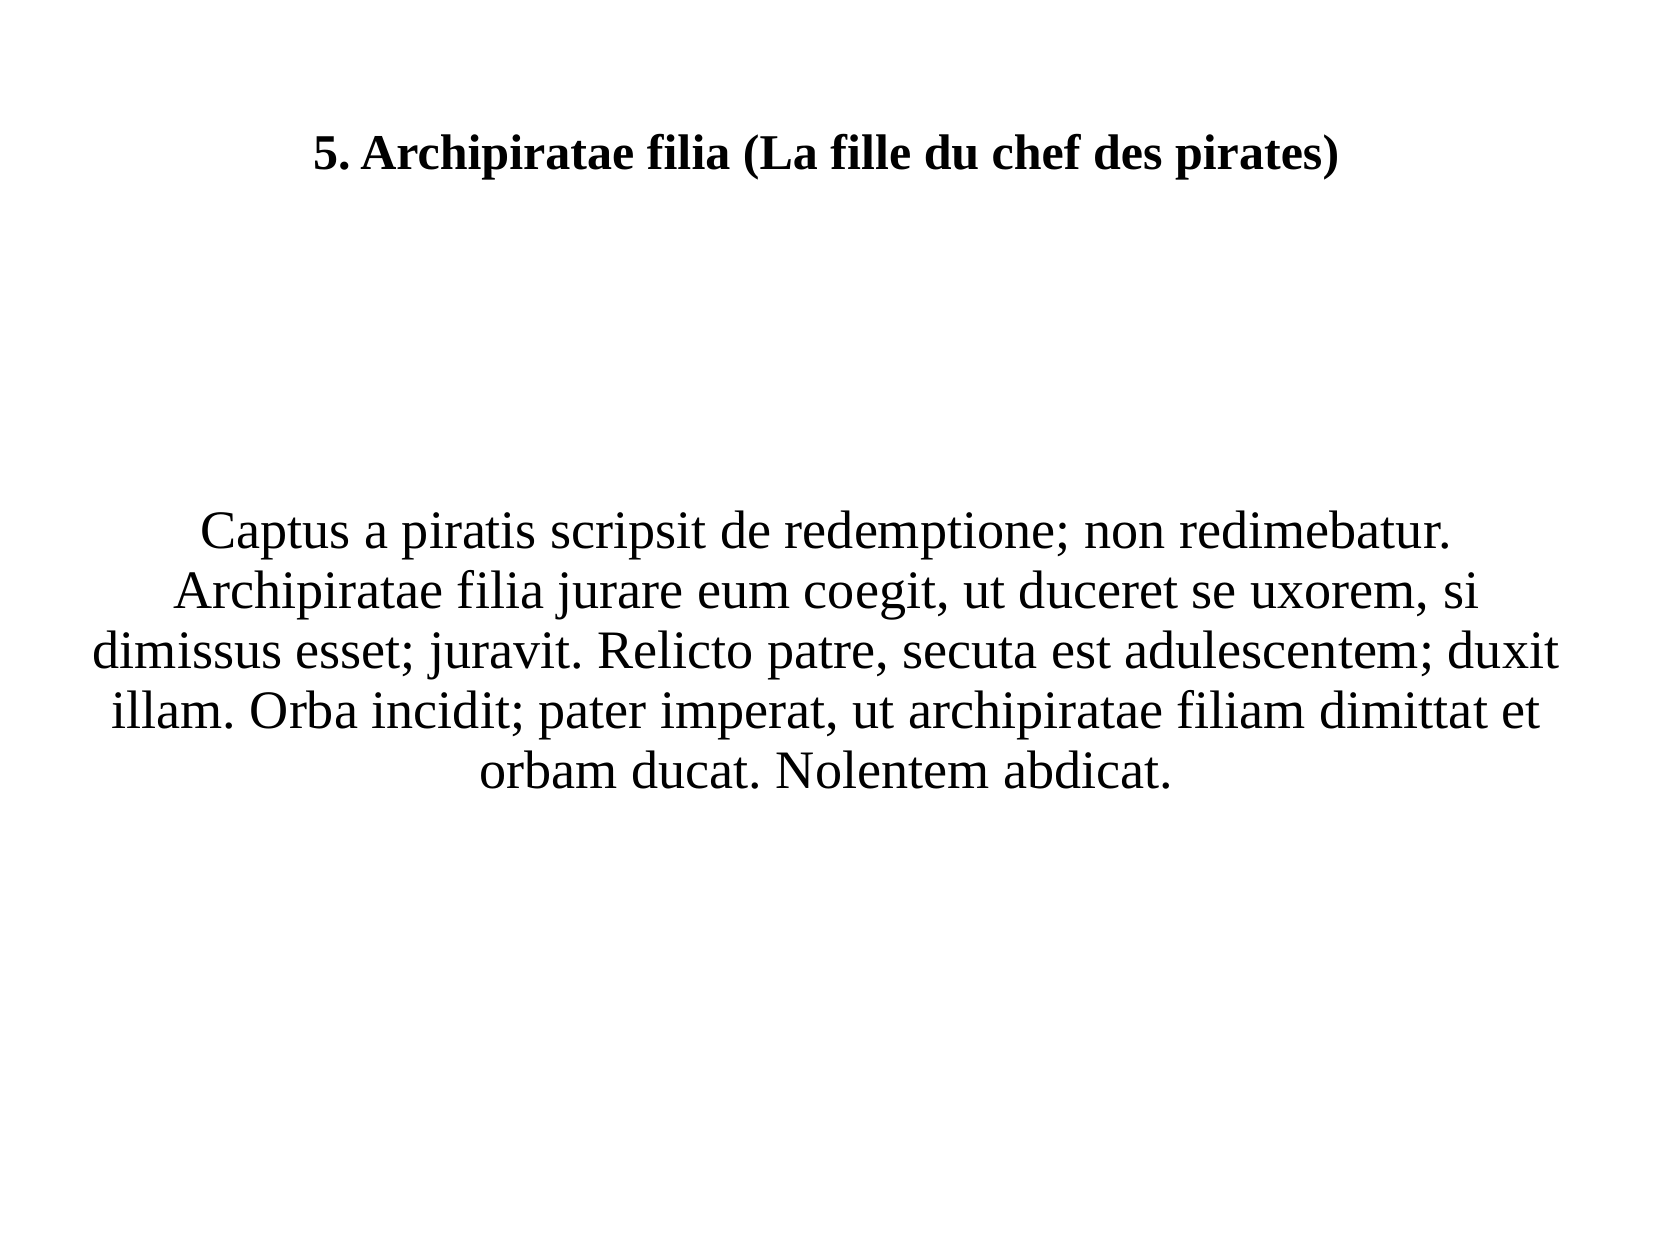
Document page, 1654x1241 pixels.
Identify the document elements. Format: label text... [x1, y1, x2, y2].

subtitle Captus a piratis scripsit de redemptione; non redimebatur. Archipiratae filia jurare eum coegit, ut duceret se uxorem, si dimissus esset; juravit. Relicto patre, secuta est adulescentem; duxit illam. Orba incidit; pater imperat, ut archipiratae filiam dimittat et orbam ducat. Nolentem abdicat. [82, 290, 1571, 1010]
title 5. Archipiratae filia (La fille du chef des pirates) [82, 49, 1571, 257]
